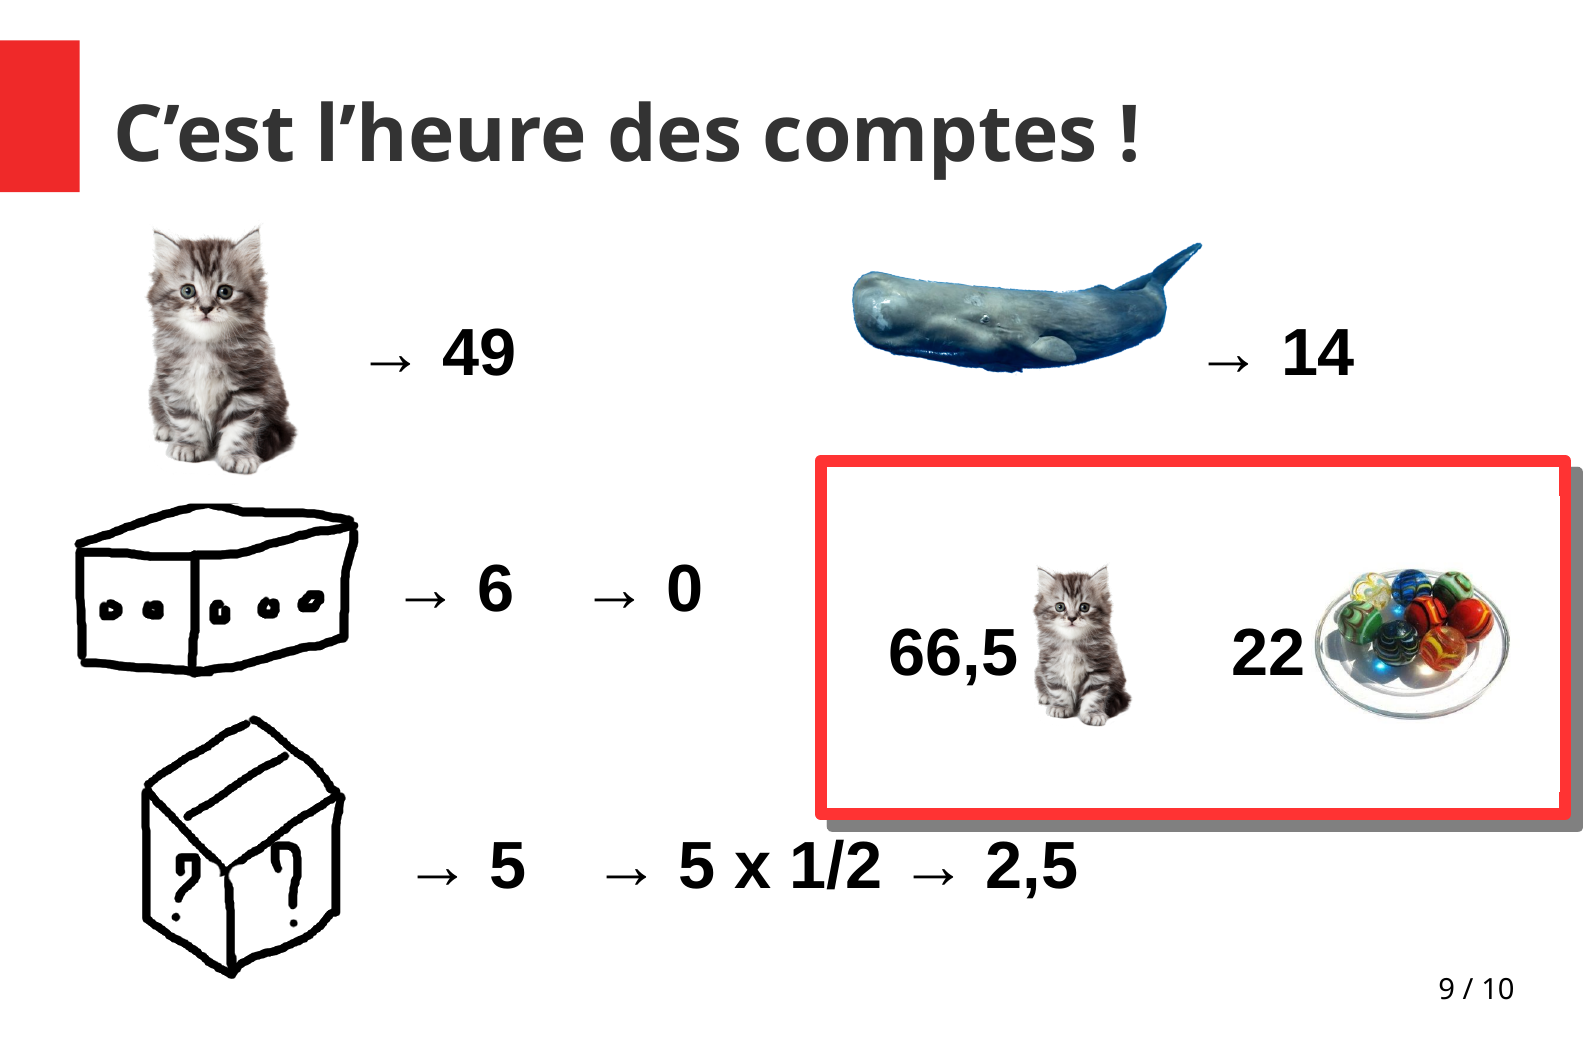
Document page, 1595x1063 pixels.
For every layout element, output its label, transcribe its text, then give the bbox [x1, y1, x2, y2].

text_box → 6 [377, 543, 532, 621]
text_box 22 [1216, 607, 1335, 686]
text_box → 49 [342, 307, 674, 385]
title C’est l’heure des comptes ! [113, 42, 1515, 220]
text_box → 0 [566, 543, 721, 621]
text_box → 5 x 1/2 → 2,5 [578, 820, 1111, 899]
picture [119, 211, 319, 485]
picture [813, 172, 1205, 414]
text_box 66,5 [874, 607, 1040, 748]
picture [1015, 555, 1146, 733]
text_box [820, 460, 1565, 815]
picture [59, 488, 367, 686]
text_box → 14 [1181, 307, 1382, 385]
picture [1263, 496, 1560, 792]
picture [0, 708, 485, 1015]
text_box → 5 [389, 820, 544, 898]
